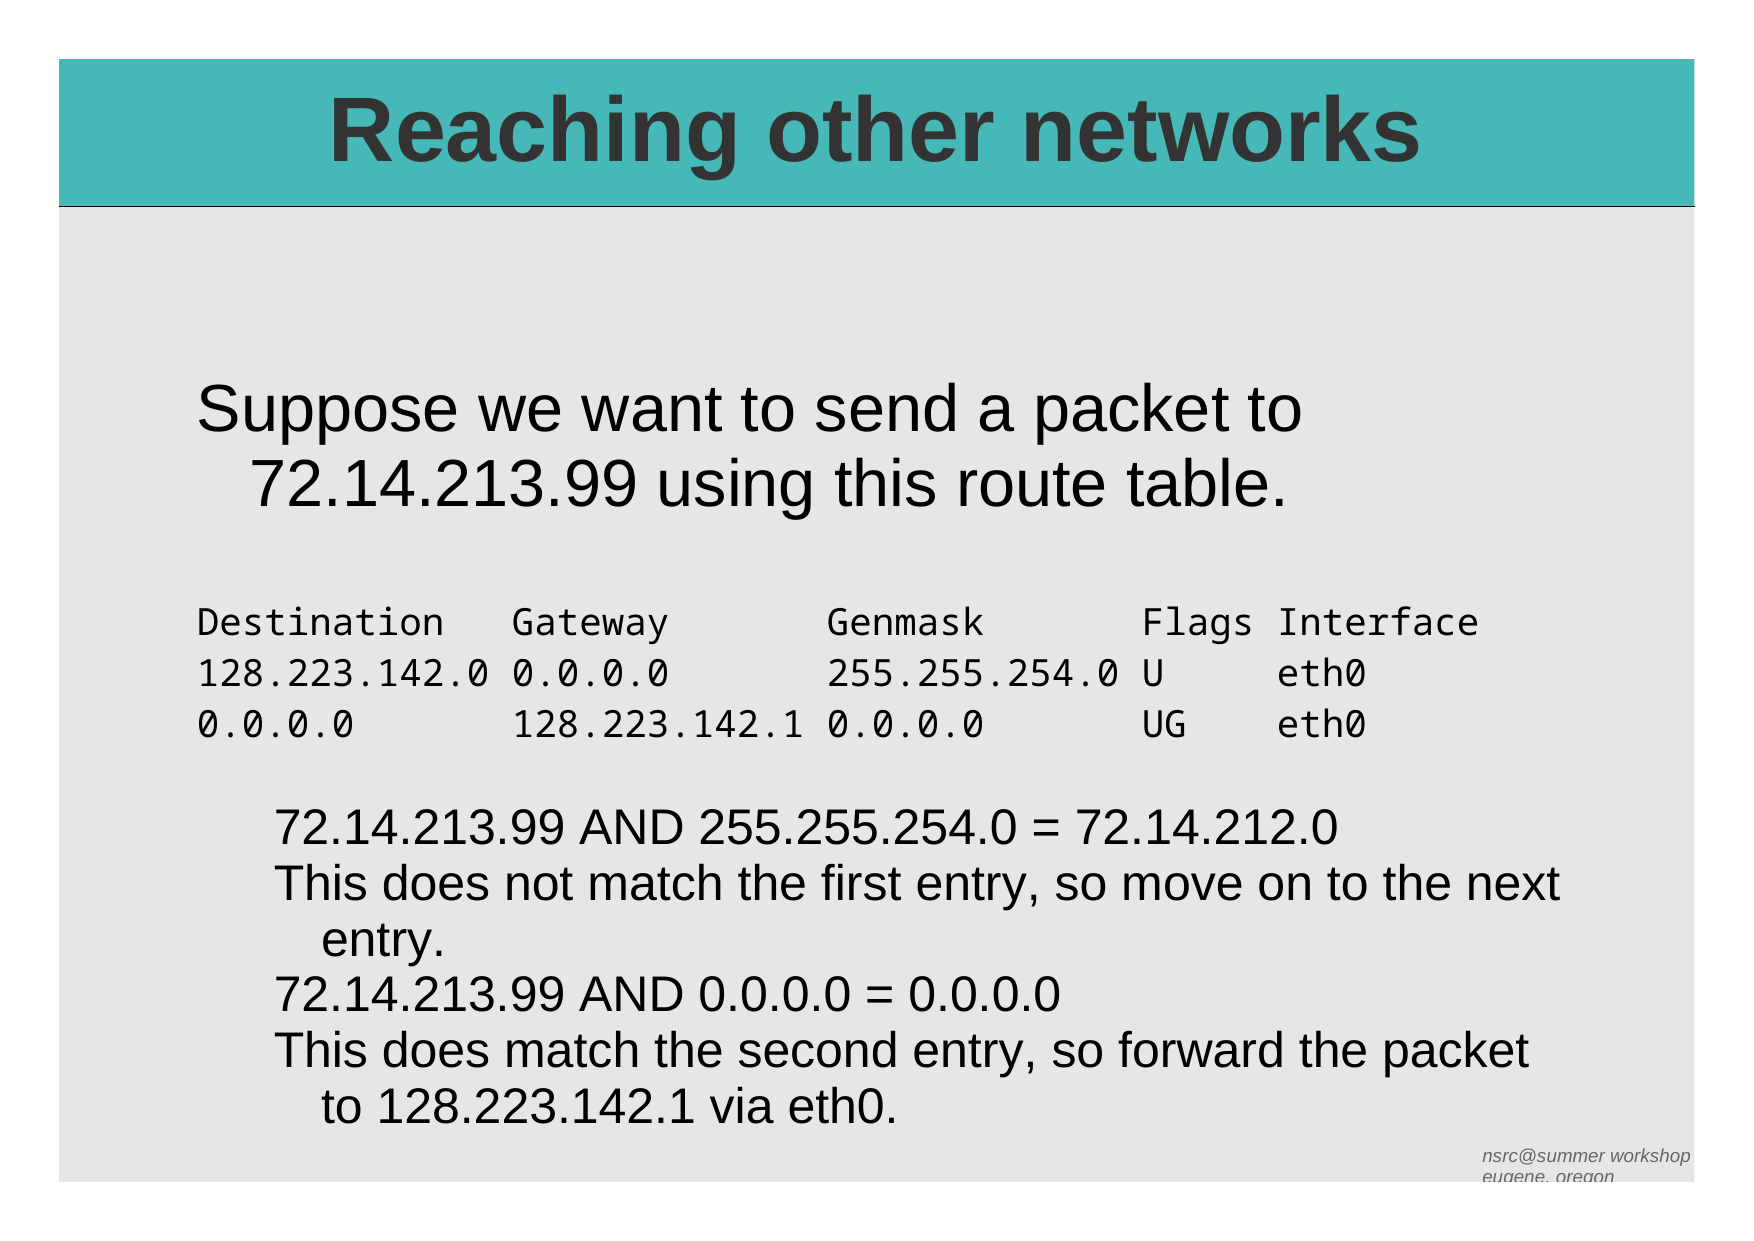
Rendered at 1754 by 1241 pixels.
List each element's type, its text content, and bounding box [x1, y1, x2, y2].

title Reaching other networks [59, 41, 1695, 219]
list Suppose we want to send a packet to 72.14.213.99 using this route table. Destination Gateway Genmask Flags Interface 128.223.142.0 0.0.0.0 255.255.254.0 U eth0 0.0.0.0 128.223.142.1 0.0.0.0 UG eth0 72.14.213.99 AND 255.255.254.0 = 72.14.212.0 This does not match the first entry, so move on to the next entry. 72.14.213.99 AND 0.0.0.0 = 0.0.0.0 This does match the second entry, so forward the packet to 128.223.142.1 via eth0. [179, 371, 1576, 1160]
